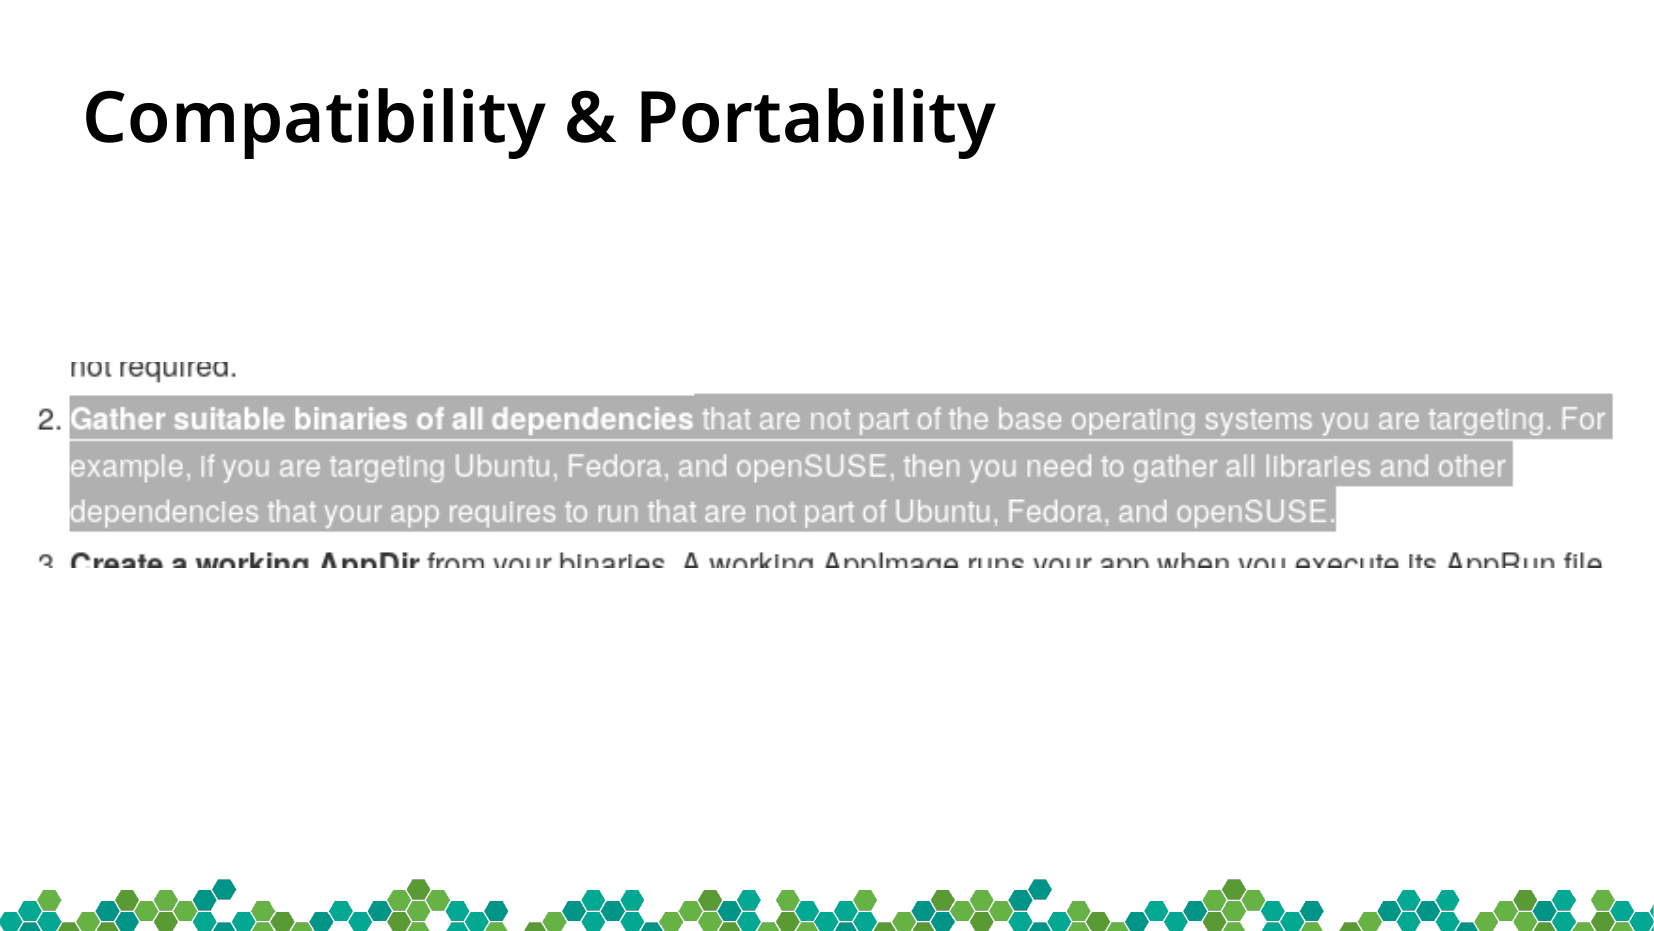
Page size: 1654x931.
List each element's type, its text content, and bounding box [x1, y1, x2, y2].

picture [23, 362, 1630, 568]
picture [0, 871, 1654, 931]
title Compatibility & Portability [82, 37, 1571, 193]
